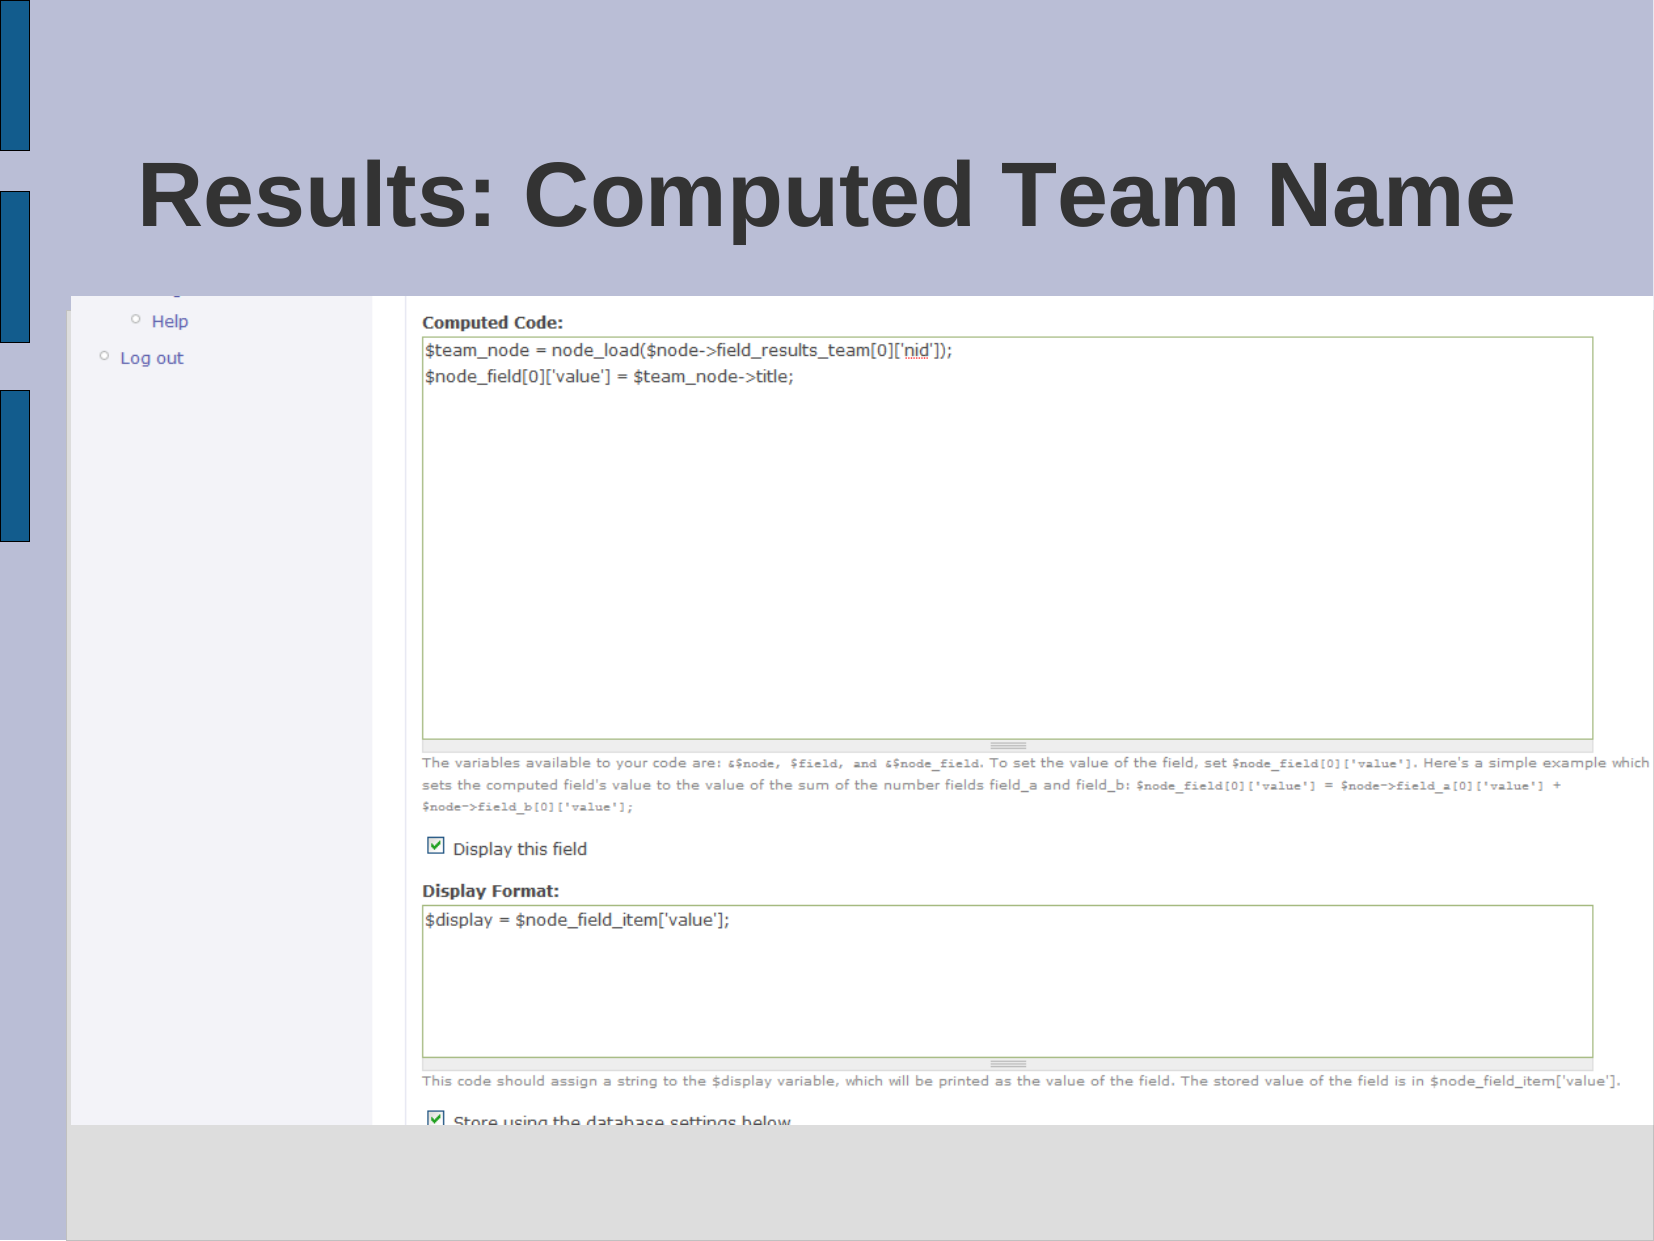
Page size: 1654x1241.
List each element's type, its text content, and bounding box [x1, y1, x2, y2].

picture [71, 296, 1654, 1126]
title Results: Computed Team Name [121, 91, 1534, 296]
